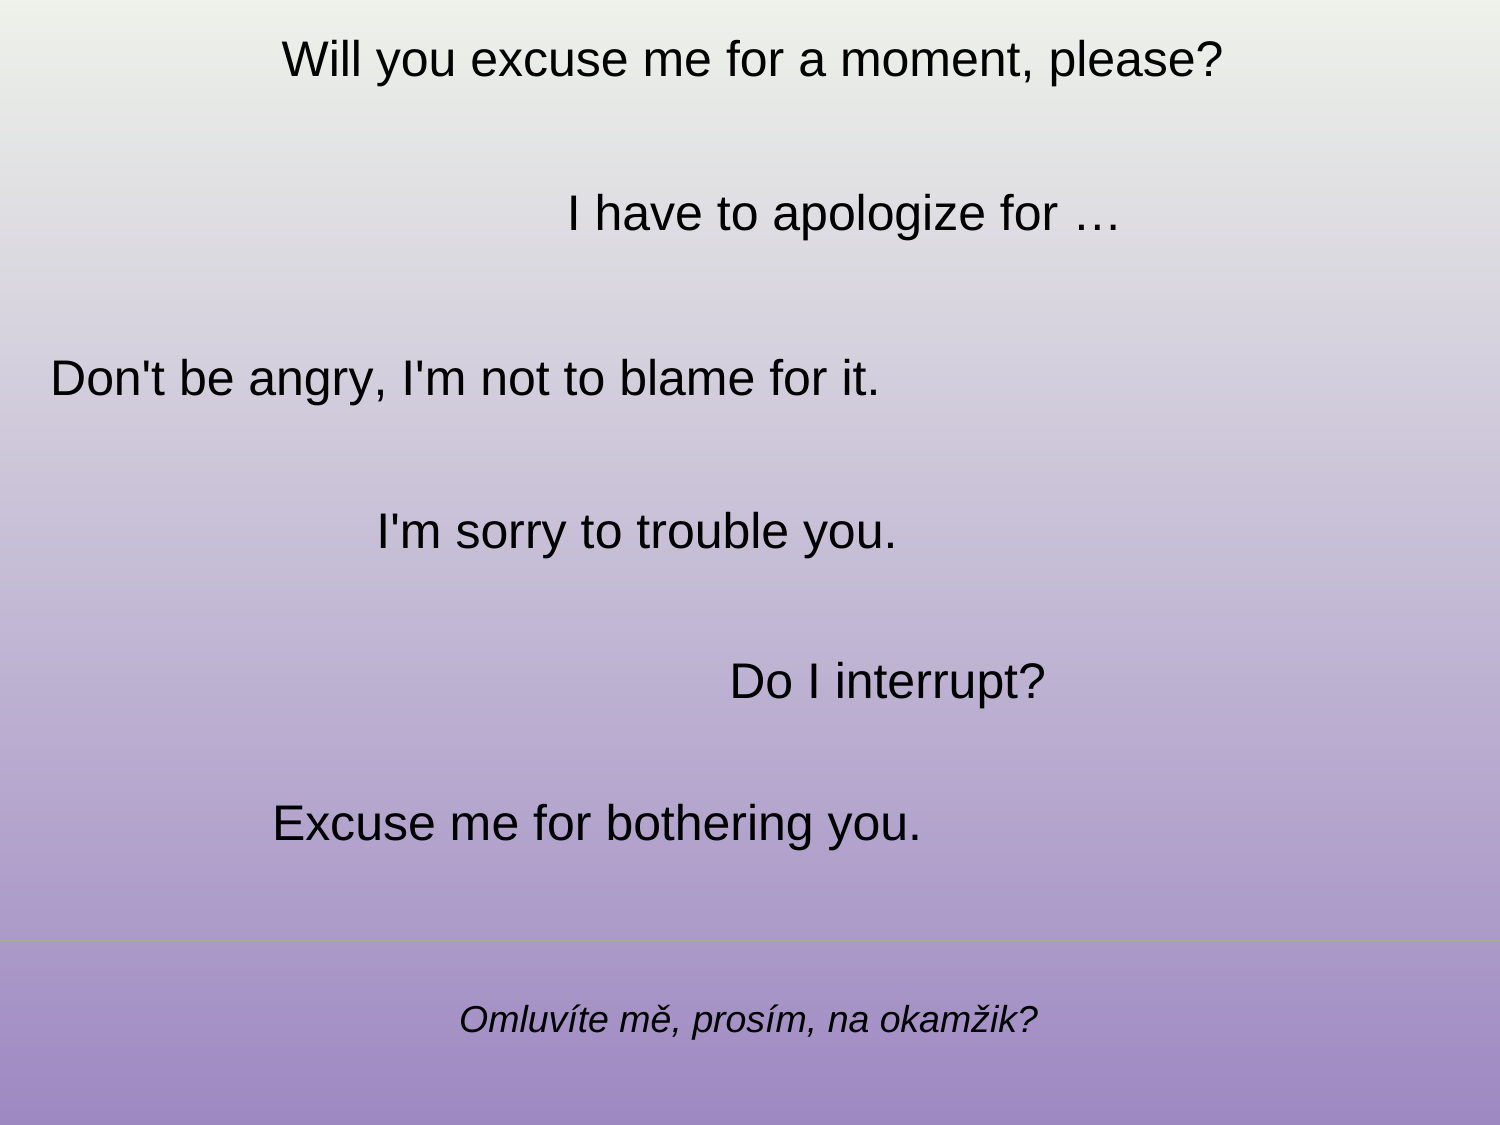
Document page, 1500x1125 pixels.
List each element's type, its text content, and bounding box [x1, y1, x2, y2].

text_box Will you excuse me for a moment, please? [5, 18, 1500, 95]
text_box Don't be angry, I'm not to blame for it. [35, 337, 1500, 414]
text_box Excuse me for bothering you. [257, 782, 938, 858]
text_box Do I interrupt? [714, 640, 1217, 716]
text_box Omluvíte mě, prosím, na okamžik? [444, 987, 1054, 1049]
text_box I'm sorry to trouble you. [361, 491, 913, 567]
text_box I have to apologize for … [552, 172, 1138, 249]
